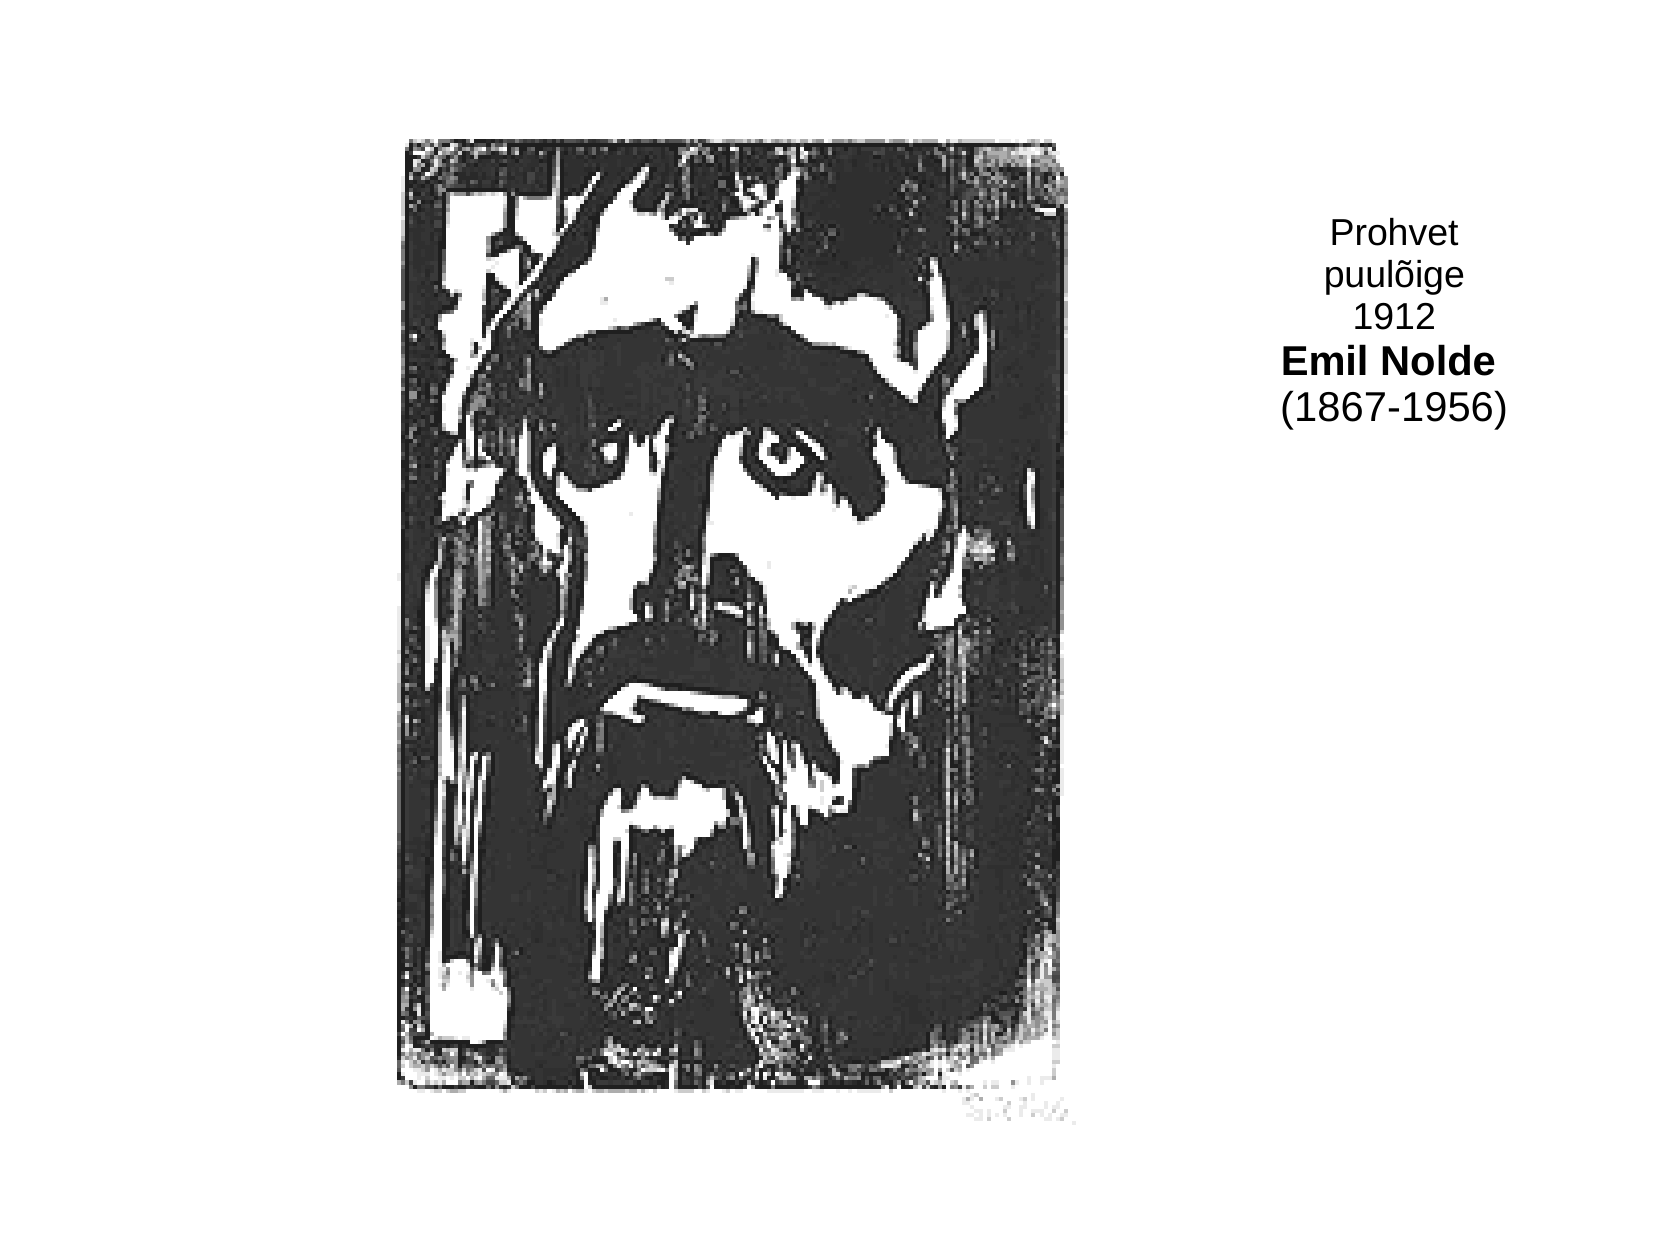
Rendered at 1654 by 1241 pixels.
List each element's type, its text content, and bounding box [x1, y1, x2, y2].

picture [369, 99, 1101, 1154]
title Prohvet puulõige 1912 Emil Nolde (1867-1956) [1217, 49, 1571, 686]
